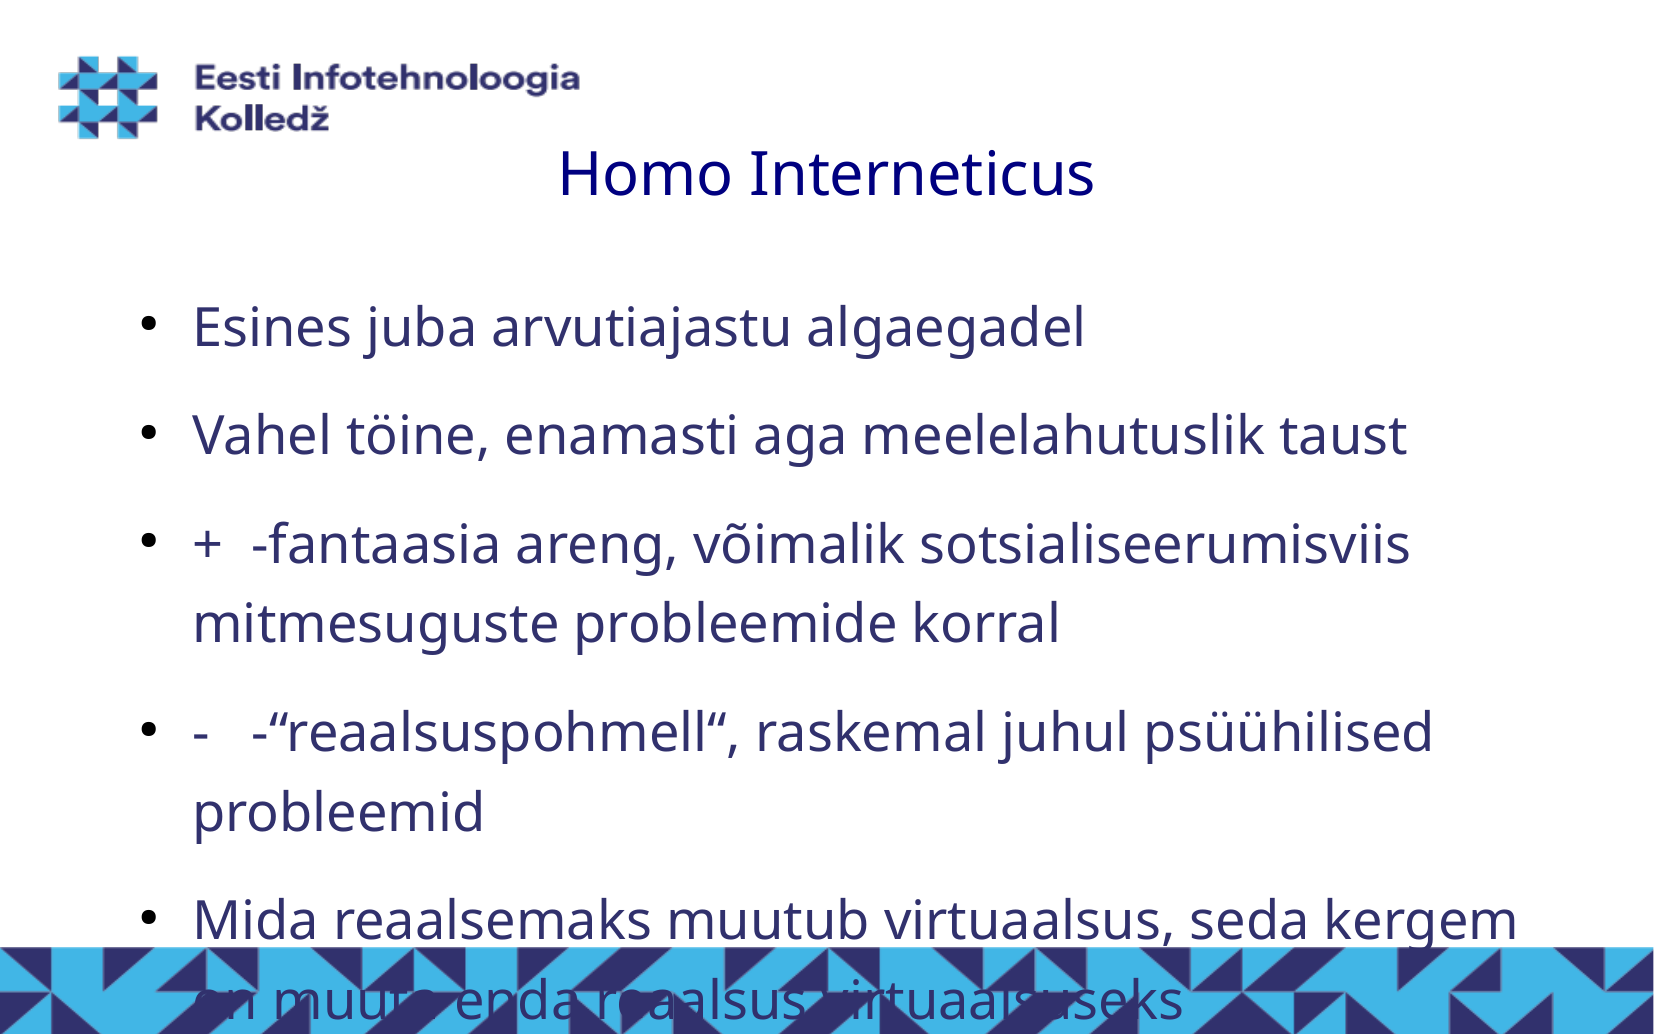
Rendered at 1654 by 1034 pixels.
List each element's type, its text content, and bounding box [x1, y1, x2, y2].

title Homo Interneticus [121, 83, 1533, 260]
list Esines juba arvutiajastu algaegadel Vahel töine, enamasti aga meelelahutuslik taust + -fantaasia areng, võimalik sotsialiseerumisviis mitmesuguste probleemide korral - -“reaalsuspohmell“, raskemal juhul psüühilised probleemid Mida reaalsemaks muutub virtuaalsus, seda kergem on muuta enda reaalsus virtuaalsuseks [121, 287, 1533, 1034]
